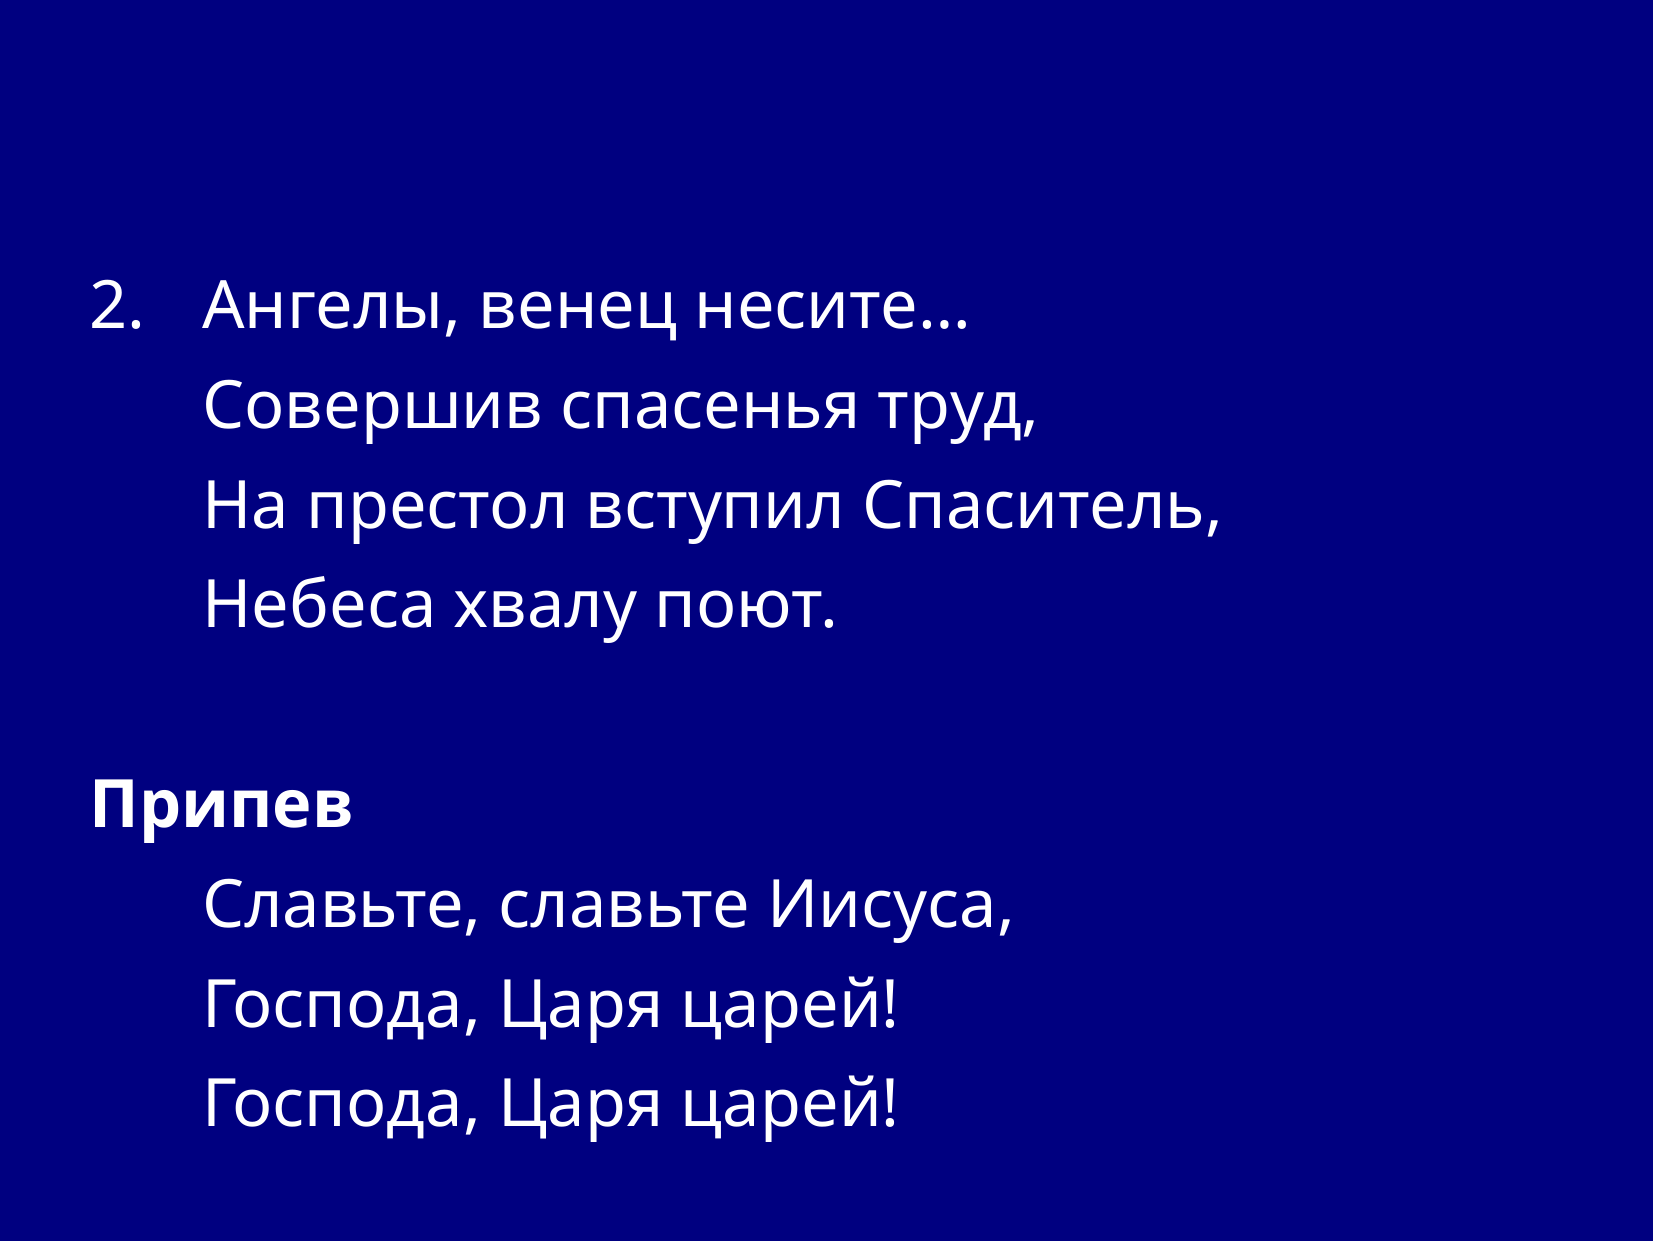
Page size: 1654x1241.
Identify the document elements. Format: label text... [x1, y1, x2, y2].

text_box 2. Ангелы, венец несите… Совершив спасенья труд, На престол вступил Спаситель, Небеса хвалу поют. Припев Славьте, славьте Иисуса, Господа, Царя царей! Господа, Царя царей! [75, 150, 1576, 1163]
